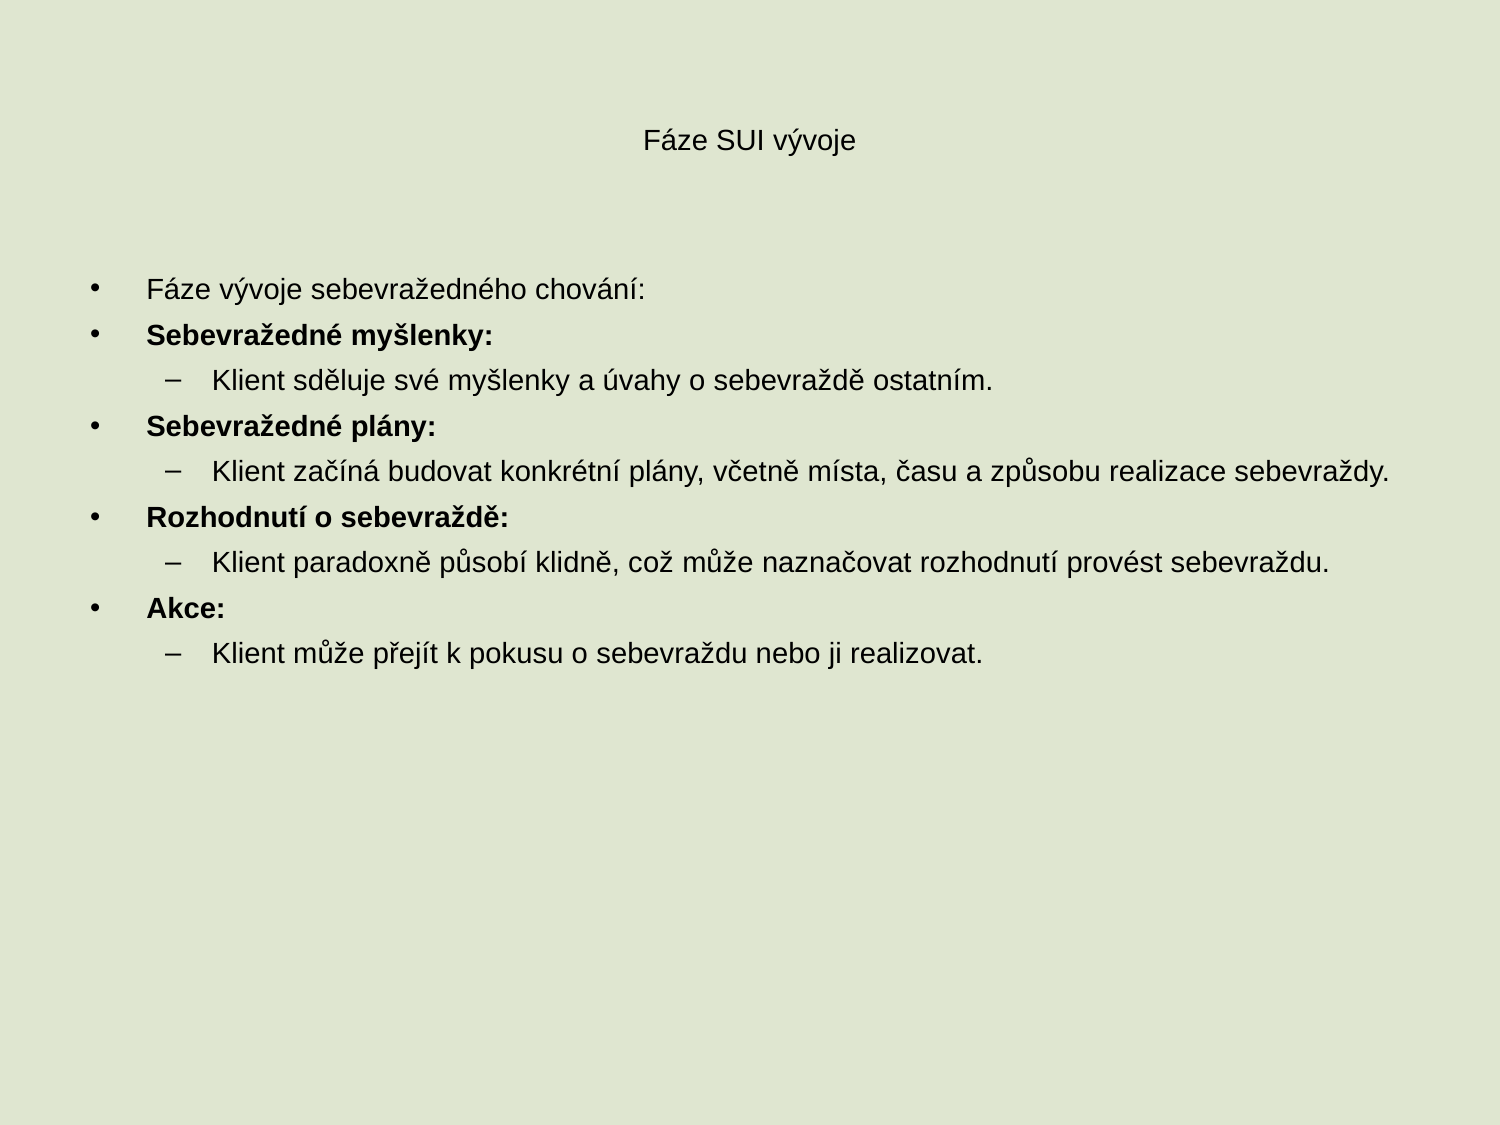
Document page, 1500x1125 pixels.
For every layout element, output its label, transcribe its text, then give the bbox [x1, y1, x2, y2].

list Fáze vývoje sebevražedného chování: Sebevražedné myšlenky: Klient sděluje své myšlenky a úvahy o sebevraždě ostatním. Sebevražedné plány: Klient začíná budovat konkrétní plány, včetně místa, času a způsobu realizace sebevraždy. Rozhodnutí o sebevraždě: Klient paradoxně působí klidně, což může naznačovat rozhodnutí provést sebevraždu. Akce: Klient může přejít k pokusu o sebevraždu nebo ji realizovat. [75, 262, 1425, 1005]
title Fáze SUI vývoje [75, 45, 1425, 233]
